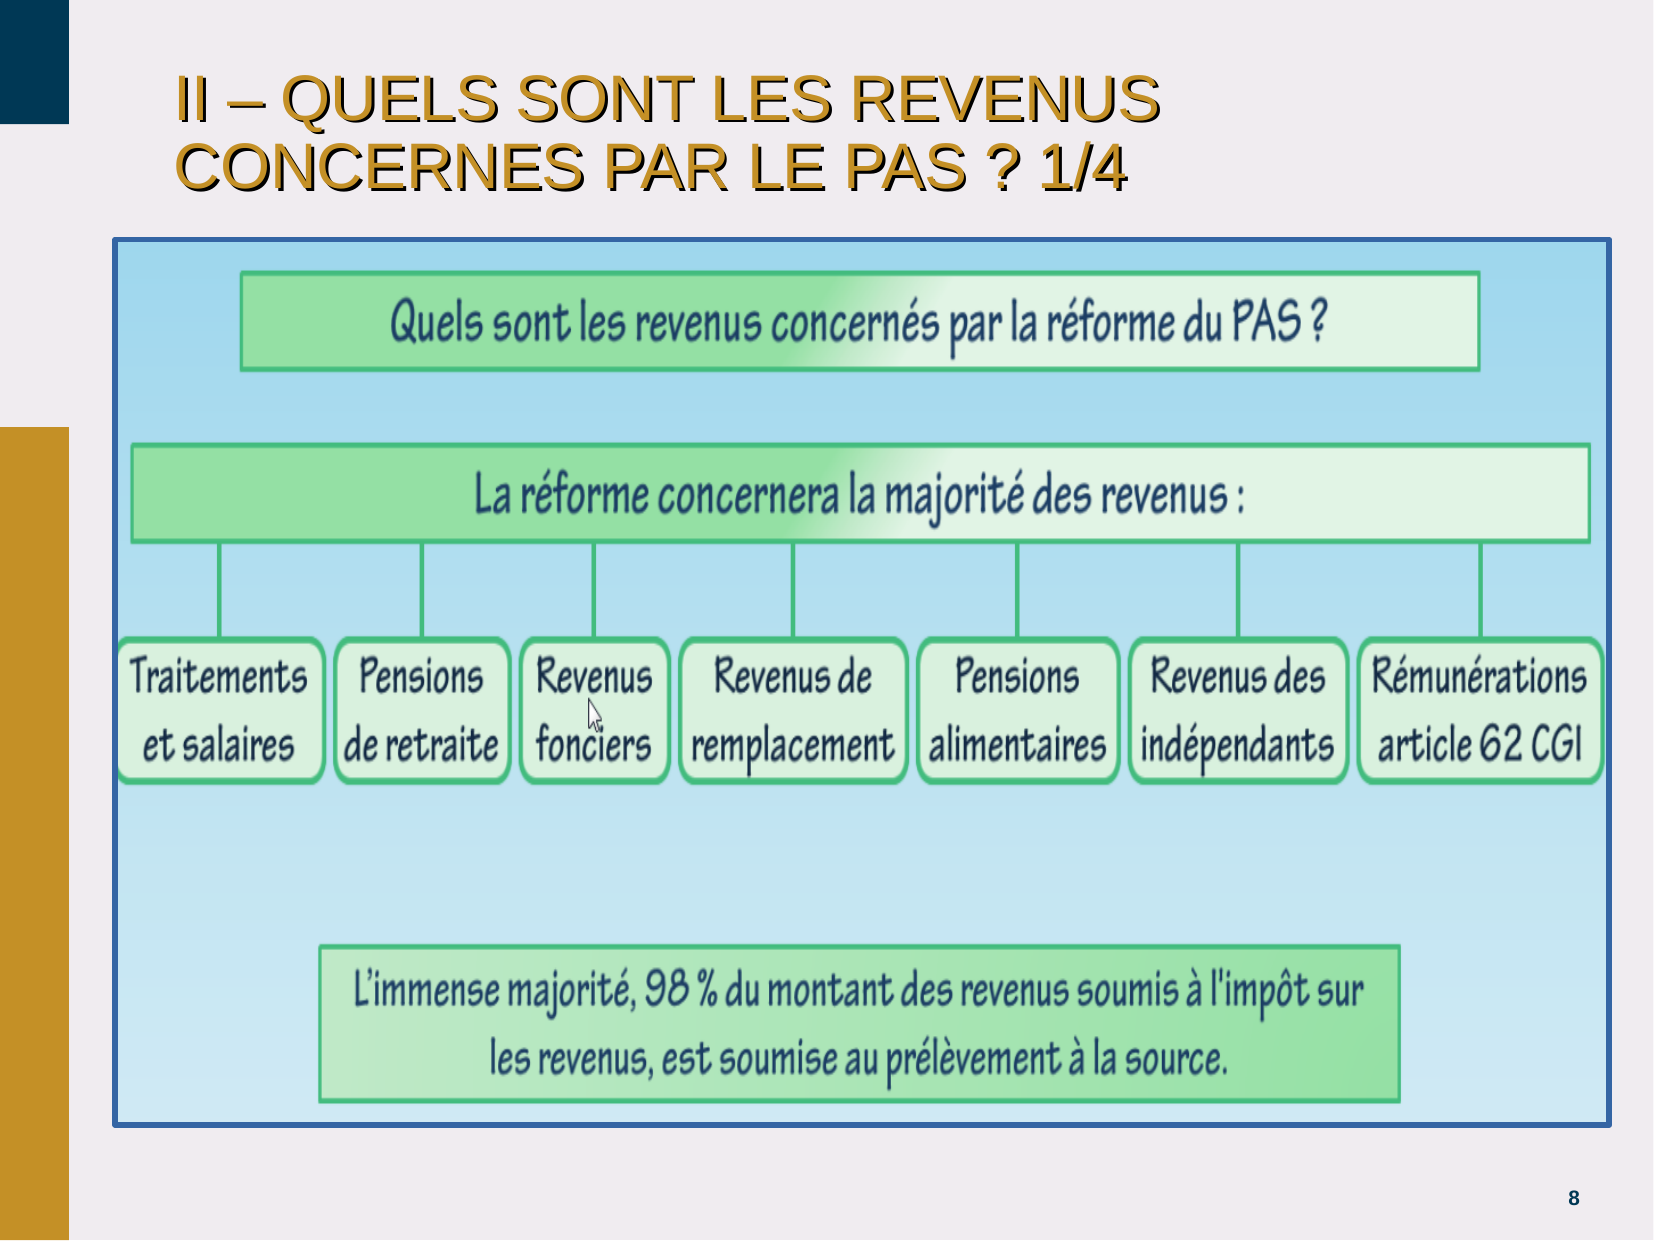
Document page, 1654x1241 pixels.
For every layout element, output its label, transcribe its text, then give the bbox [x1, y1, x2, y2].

title II – QUELS SONT LES REVENUS CONCERNES PAR LE PAS ? 1/4 [173, 60, 1398, 207]
picture [118, 242, 1607, 1123]
text_box <numéro> [1429, 1181, 1595, 1220]
